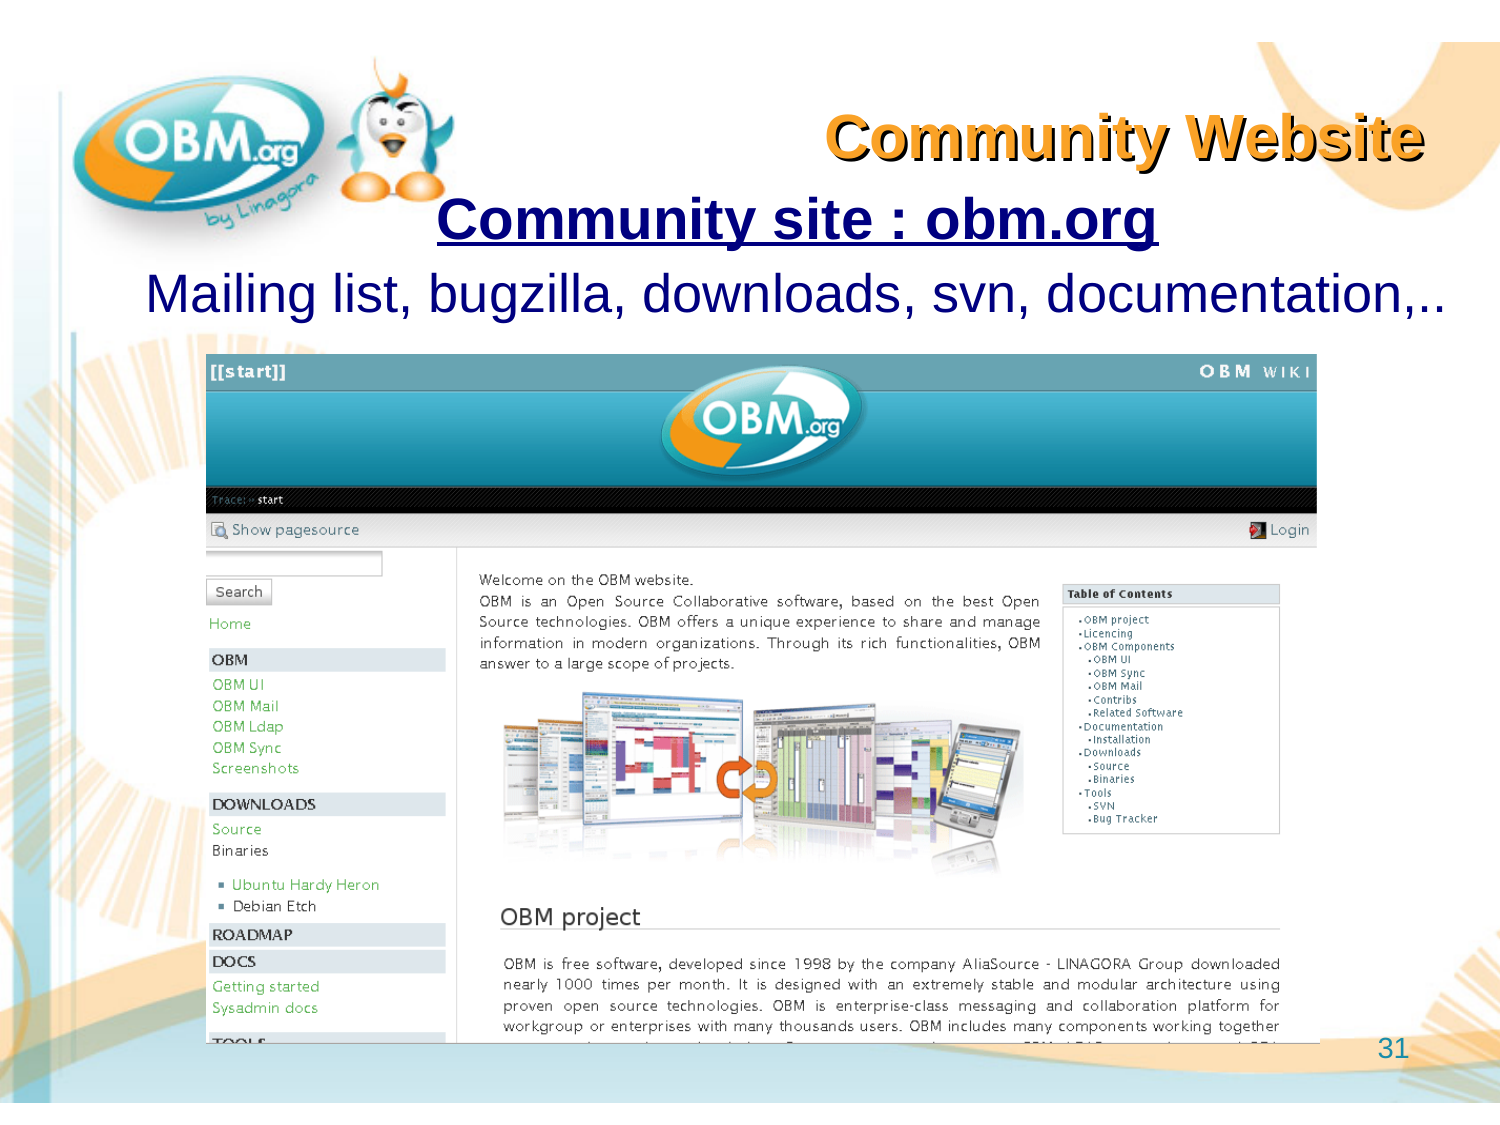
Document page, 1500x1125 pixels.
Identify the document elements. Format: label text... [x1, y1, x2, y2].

list Community site : obm.org Mailing list, bugzilla, downloads, svn, documentation,.. [118, 190, 1477, 865]
title Community Website [466, 21, 1426, 190]
picture [0, 42, 1500, 1103]
